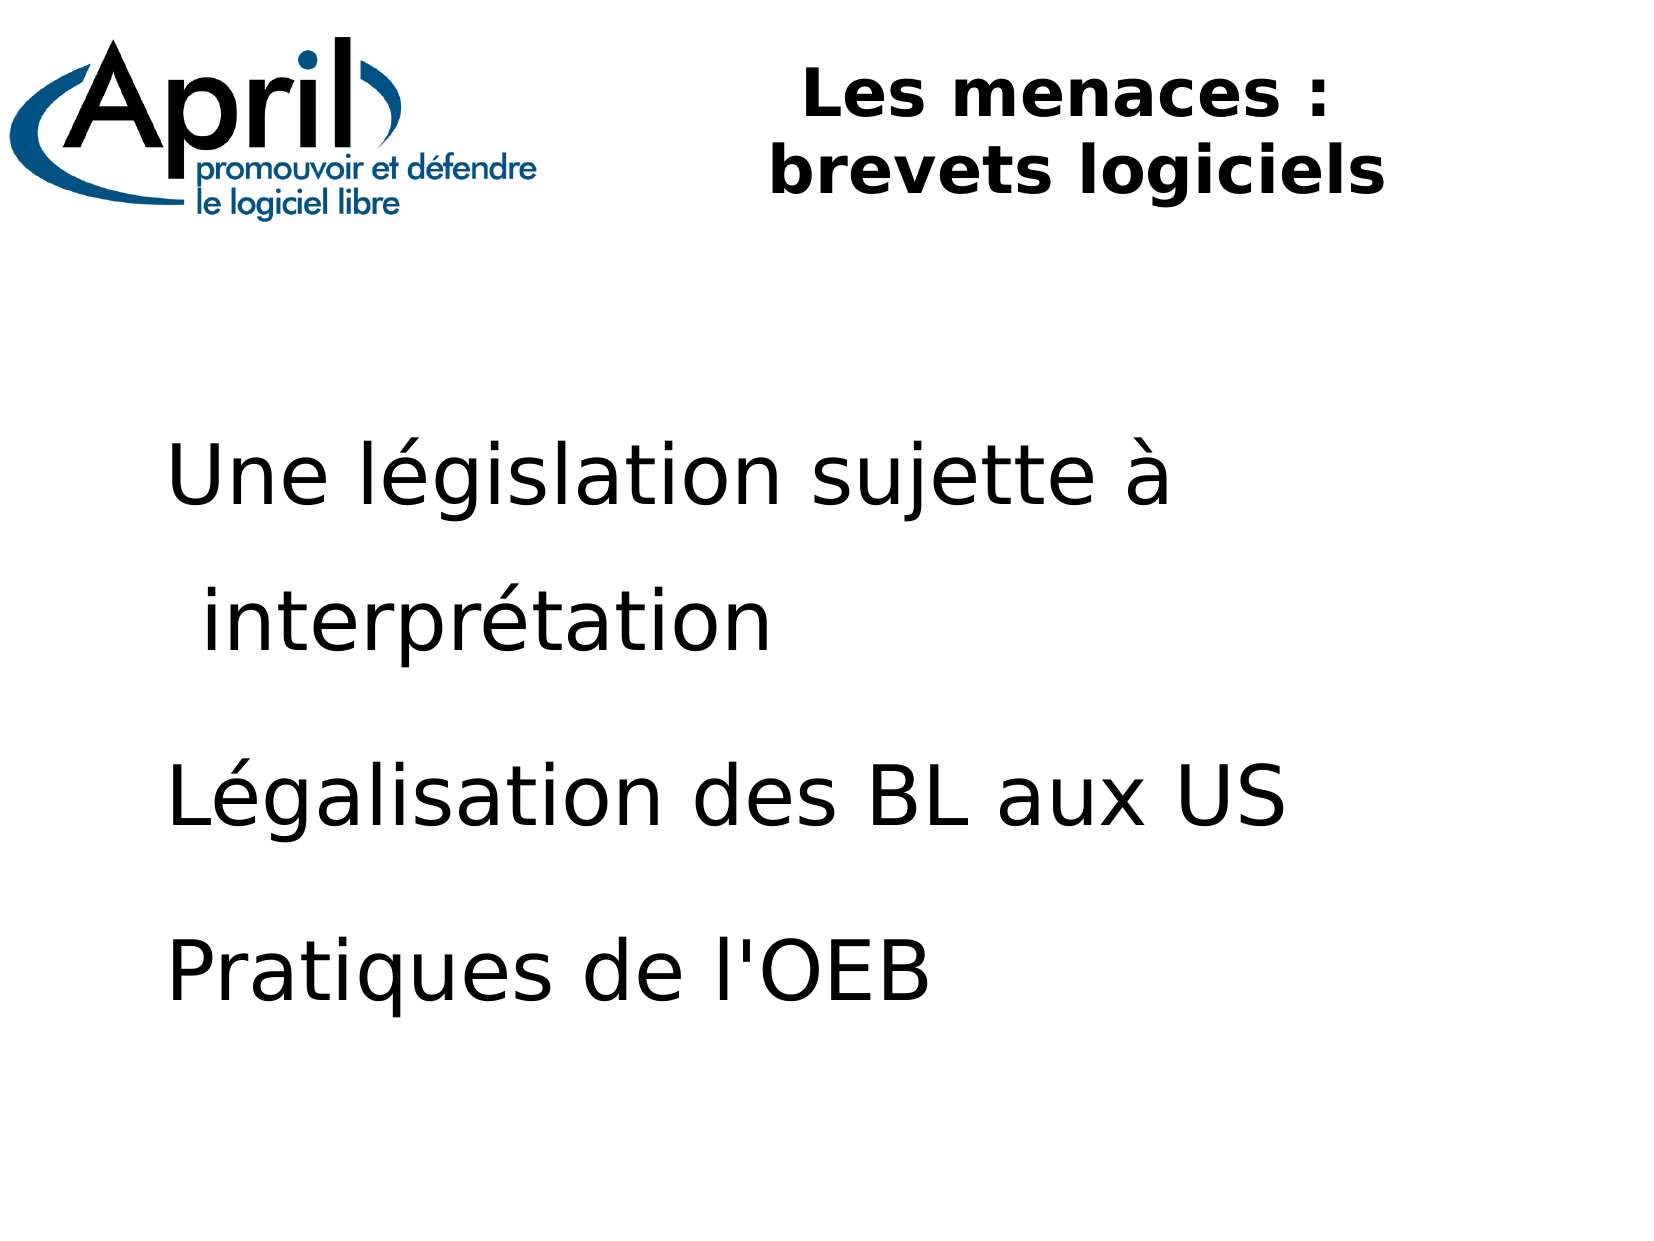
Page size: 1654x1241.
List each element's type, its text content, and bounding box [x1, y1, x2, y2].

text_box Une législation sujette à interprétation Légalisation des BL aux US Pratiques de l'OEB [59, 297, 1595, 1102]
title Les menaces : brevets logiciels [540, 53, 1625, 210]
picture [5, 0, 540, 318]
